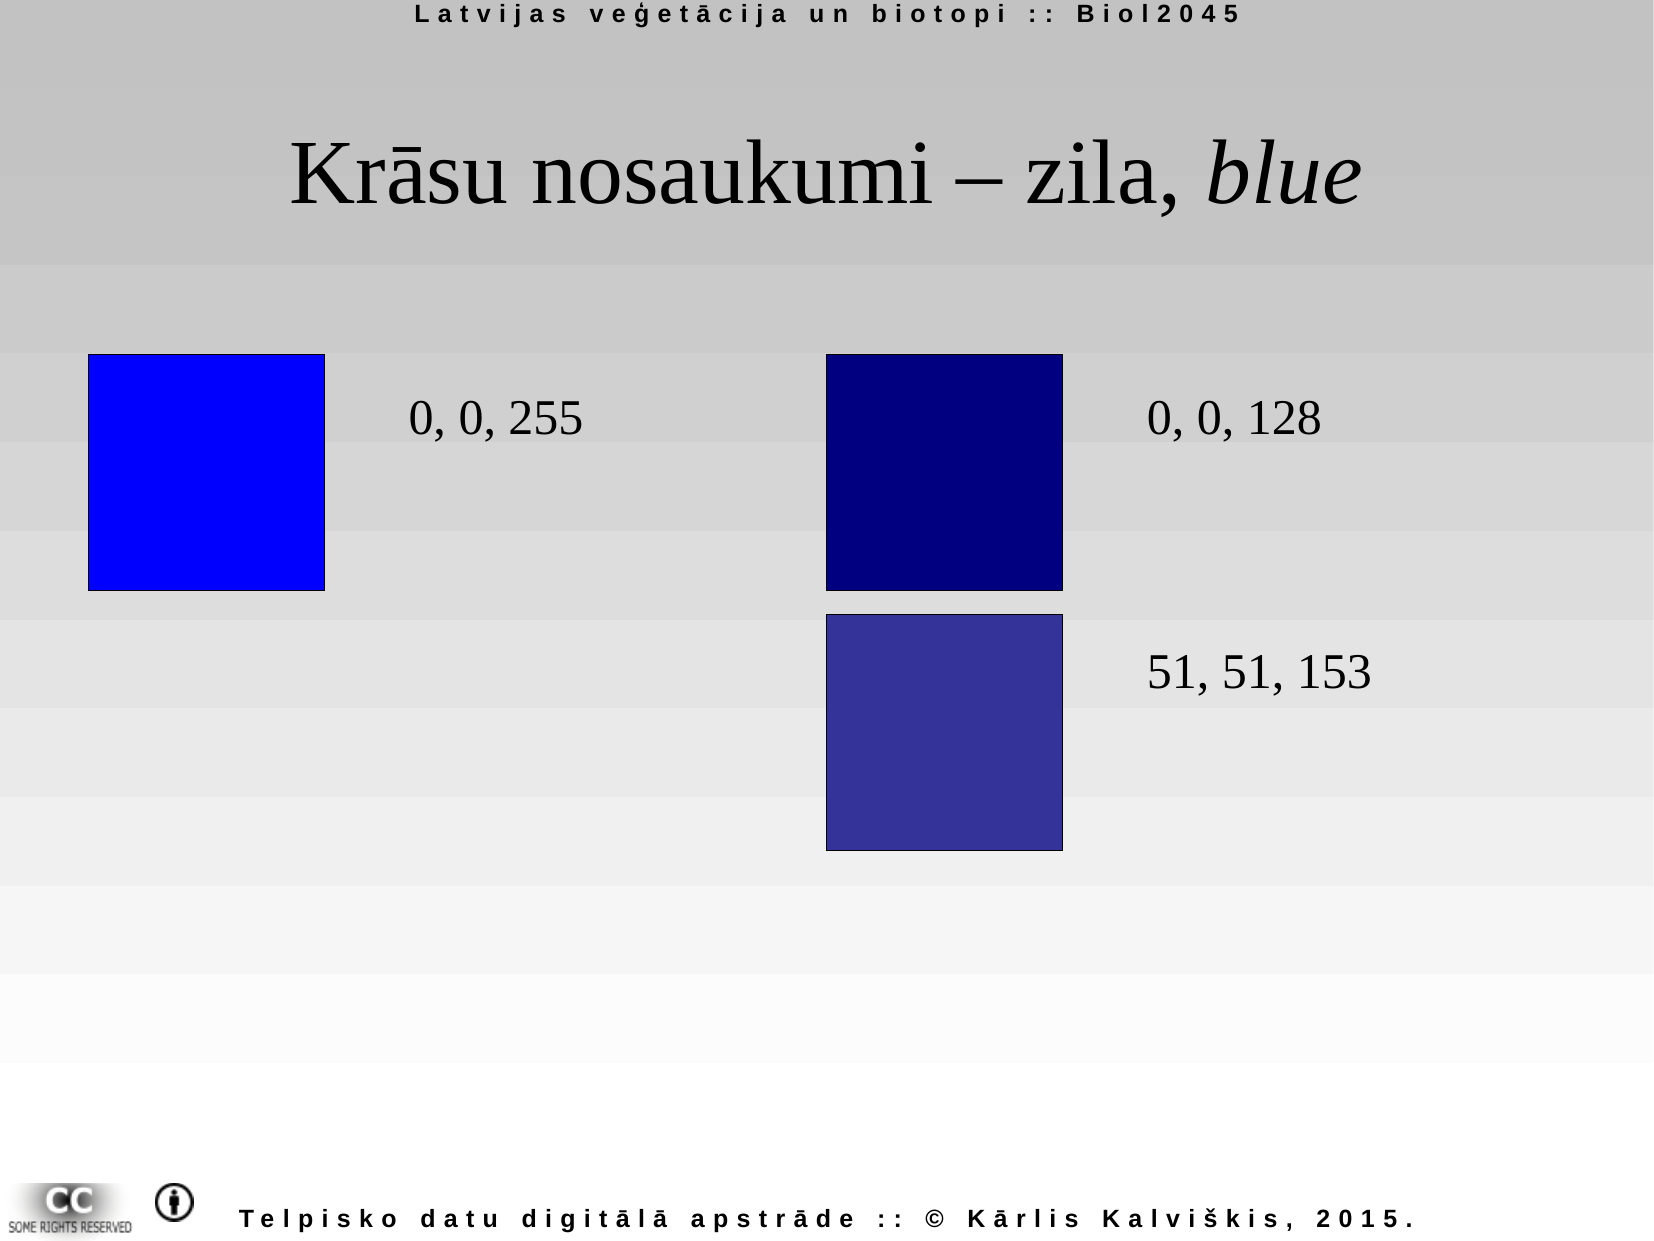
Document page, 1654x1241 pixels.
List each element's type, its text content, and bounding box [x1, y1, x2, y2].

title Krāsu nosaukumi – zila, blue [29, 0, 1625, 621]
text_box 51, 51, 153 [1146, 643, 1372, 700]
text_box [826, 354, 1063, 591]
text_box 0, 0, 255 [408, 389, 584, 446]
picture [0, 0, 1654, 1241]
text_box 0, 0, 128 [1146, 389, 1322, 446]
text_box [826, 614, 1063, 851]
text_box [88, 354, 325, 591]
